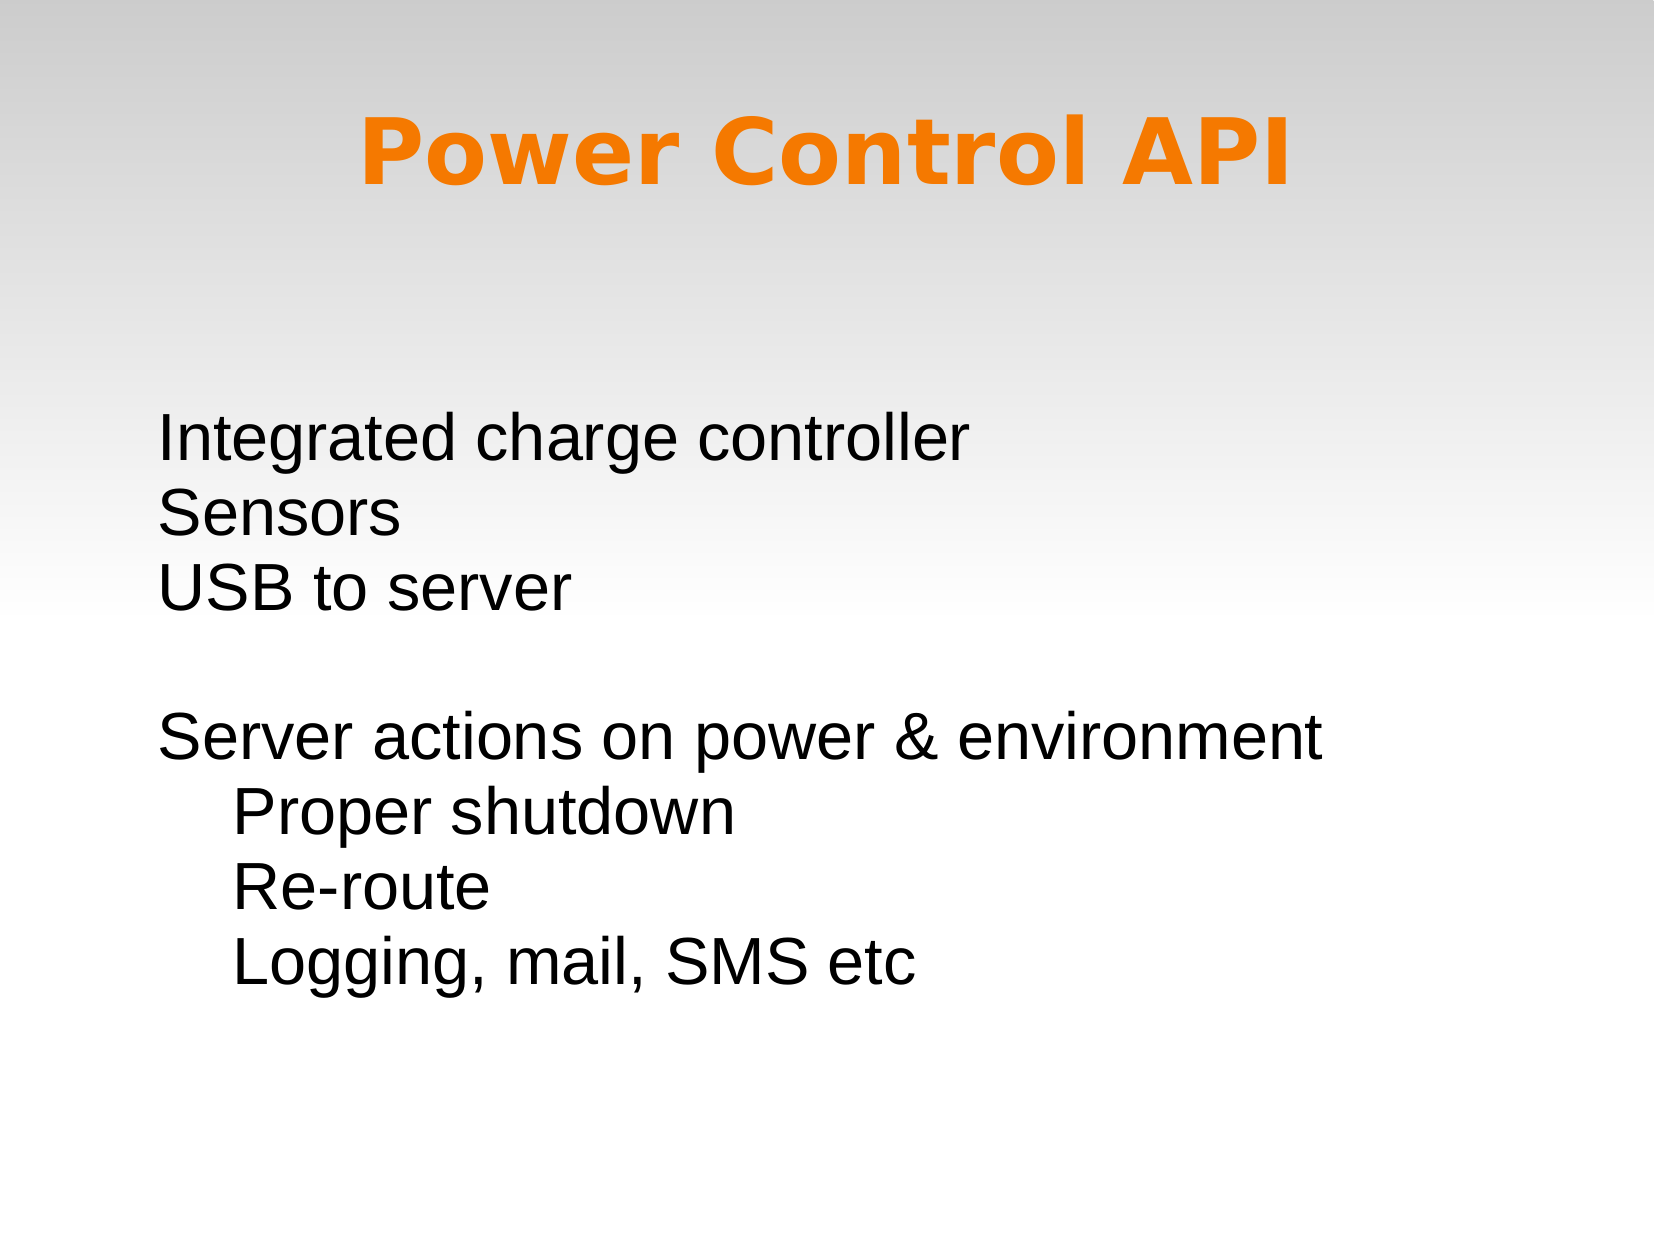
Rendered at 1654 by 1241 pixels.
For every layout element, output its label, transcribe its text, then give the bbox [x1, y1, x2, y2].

subtitle Integrated charge controller Sensors USB to server Server actions on power & environment Proper shutdown Re-route Logging, mail, SMS etc [82, 297, 1571, 1102]
title Power Control API [82, 56, 1571, 250]
